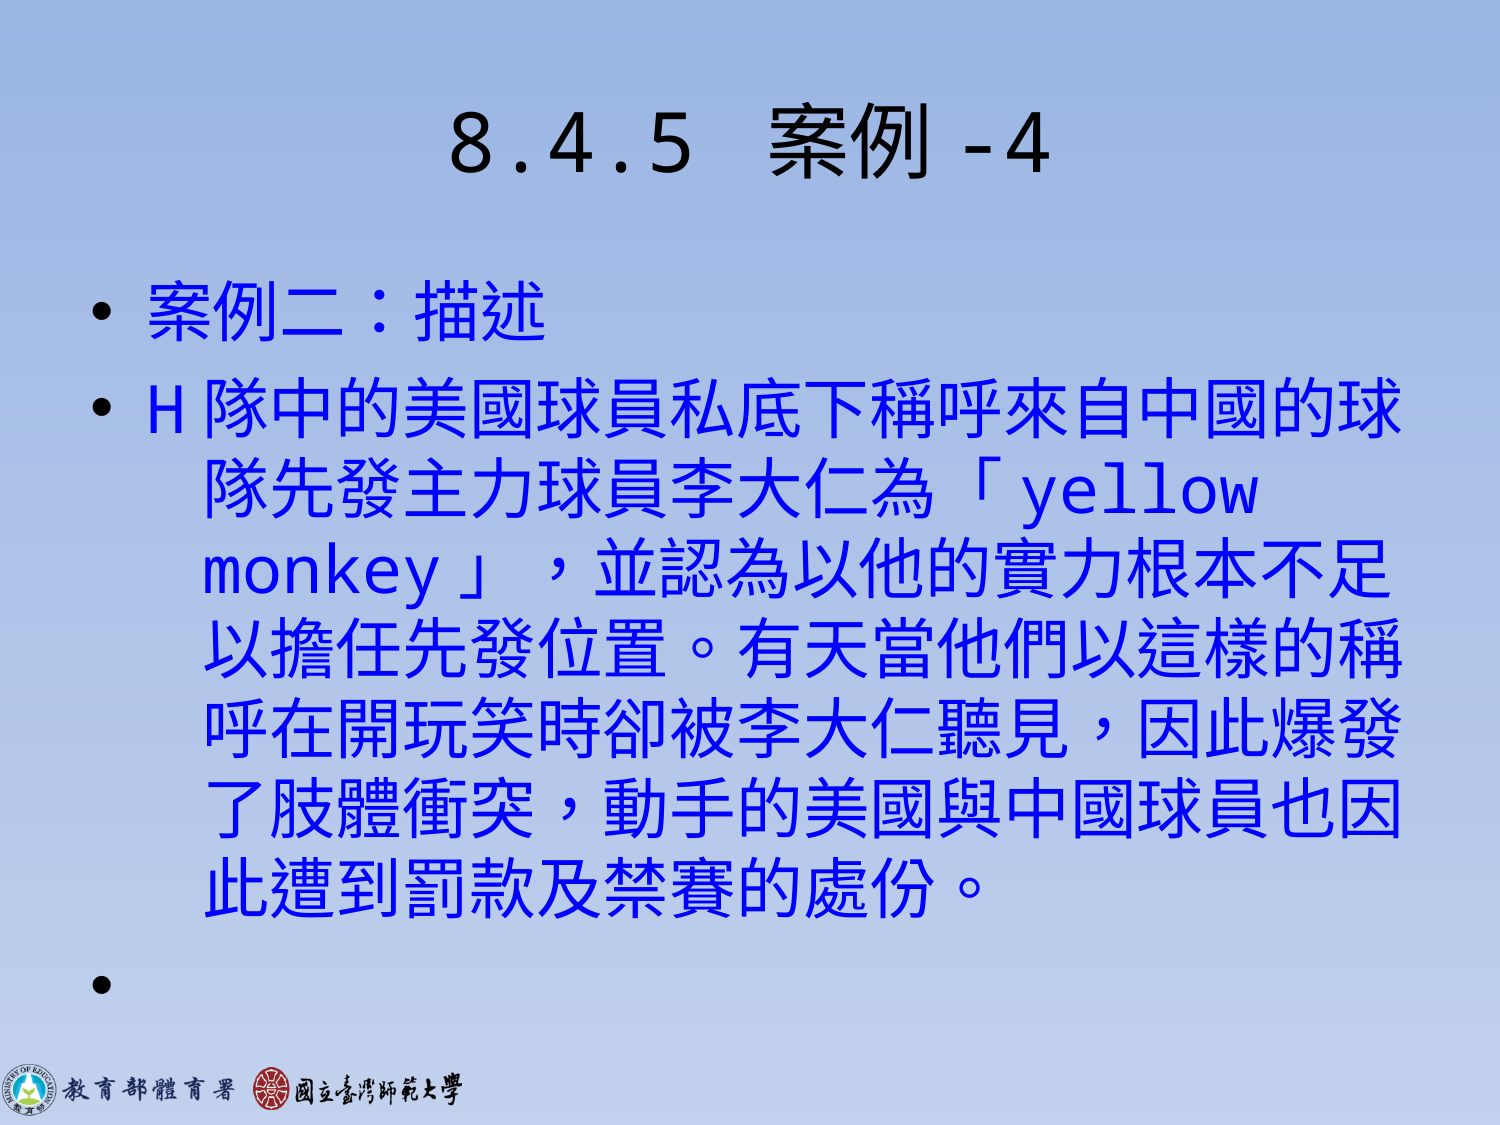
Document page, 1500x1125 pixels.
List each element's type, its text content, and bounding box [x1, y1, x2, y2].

title 8.4.5 案例-4 [75, 45, 1426, 233]
list 案例二：描述 H隊中的美國球員私底下稱呼來自中國的球隊先發主力球員李大仁為「yellow monkey」，並認為以他的實力根本不足以擔任先發位置。有天當他們以這樣的稱呼在開玩笑時卻被李大仁聽見，因此爆發了肢體衝突，動手的美國與中國球員也因此遭到罰款及禁賽的處份。 [75, 262, 1426, 1005]
